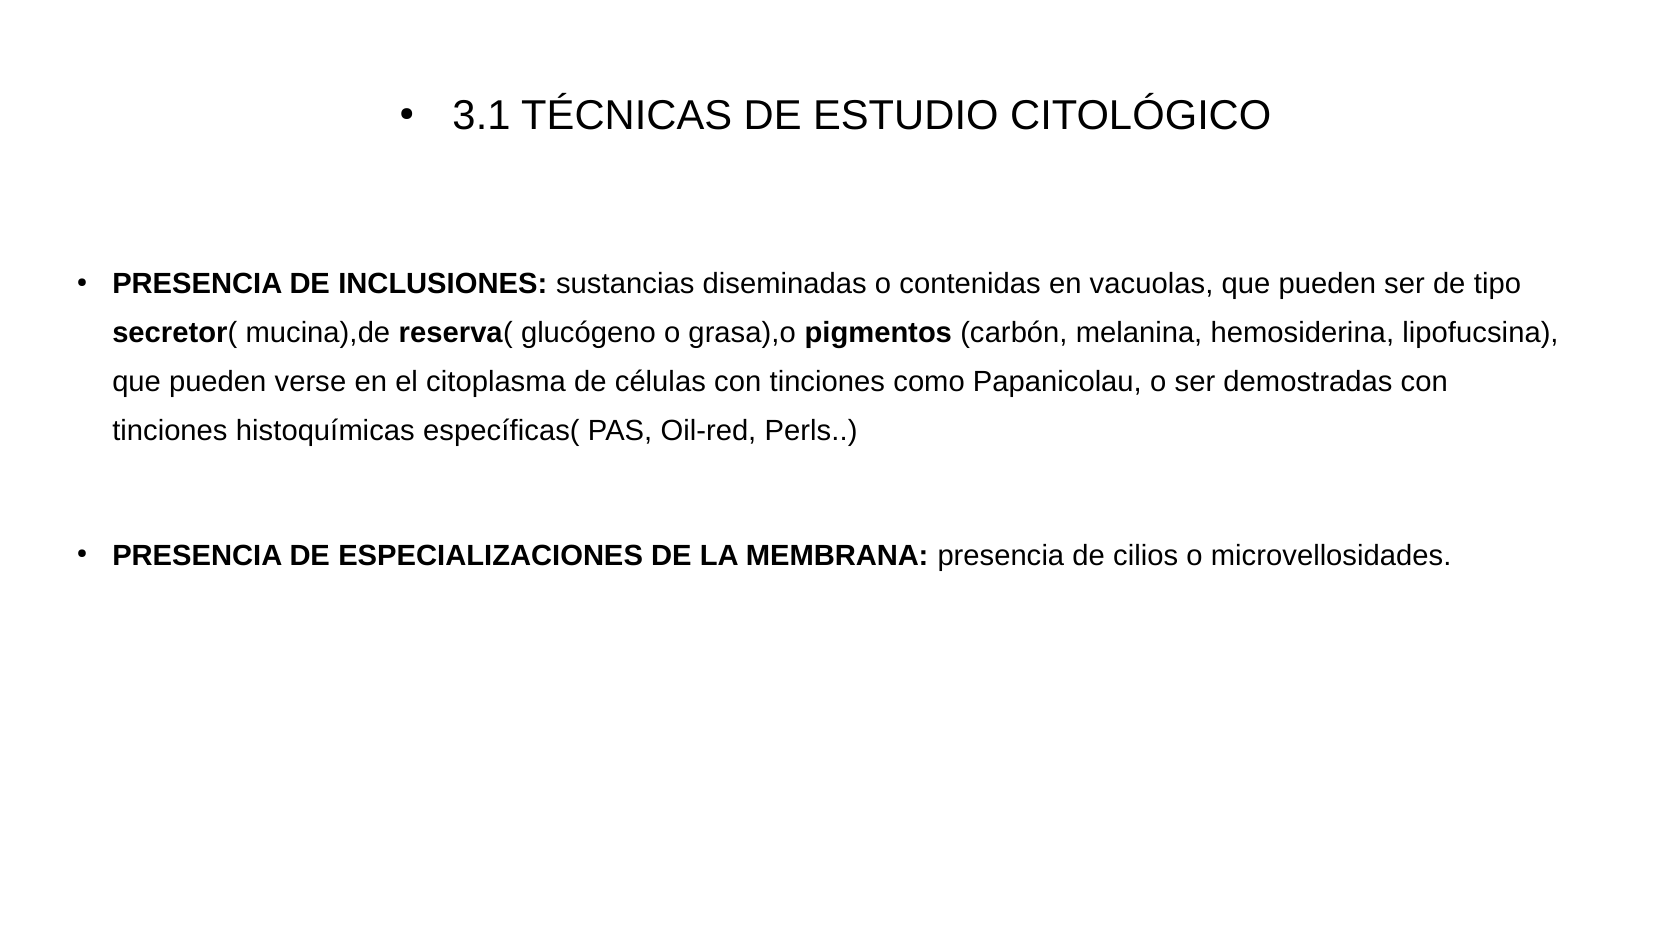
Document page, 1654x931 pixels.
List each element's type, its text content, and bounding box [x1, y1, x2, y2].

title 3.1 TÉCNICAS DE ESTUDIO CITOLÓGICO [82, 37, 1571, 193]
subtitle PRESENCIA DE INCLUSIONES: sustancias diseminadas o contenidas en vacuolas, que pueden ser de tipo secretor( mucina),de reserva( glucógeno o grasa),o pigmentos (carbón, melanina, hemosiderina, lipofucsina), que pueden verse en el citoplasma de células con tinciones como Papanicolau, o ser demostradas con tinciones histoquímicas específicas( PAS, Oil-red, Perls..) PRESENCIA DE ESPECIALIZACIONES DE LA MEMBRANA: presencia de cilios o microvellosidades. [76, 217, 1565, 758]
